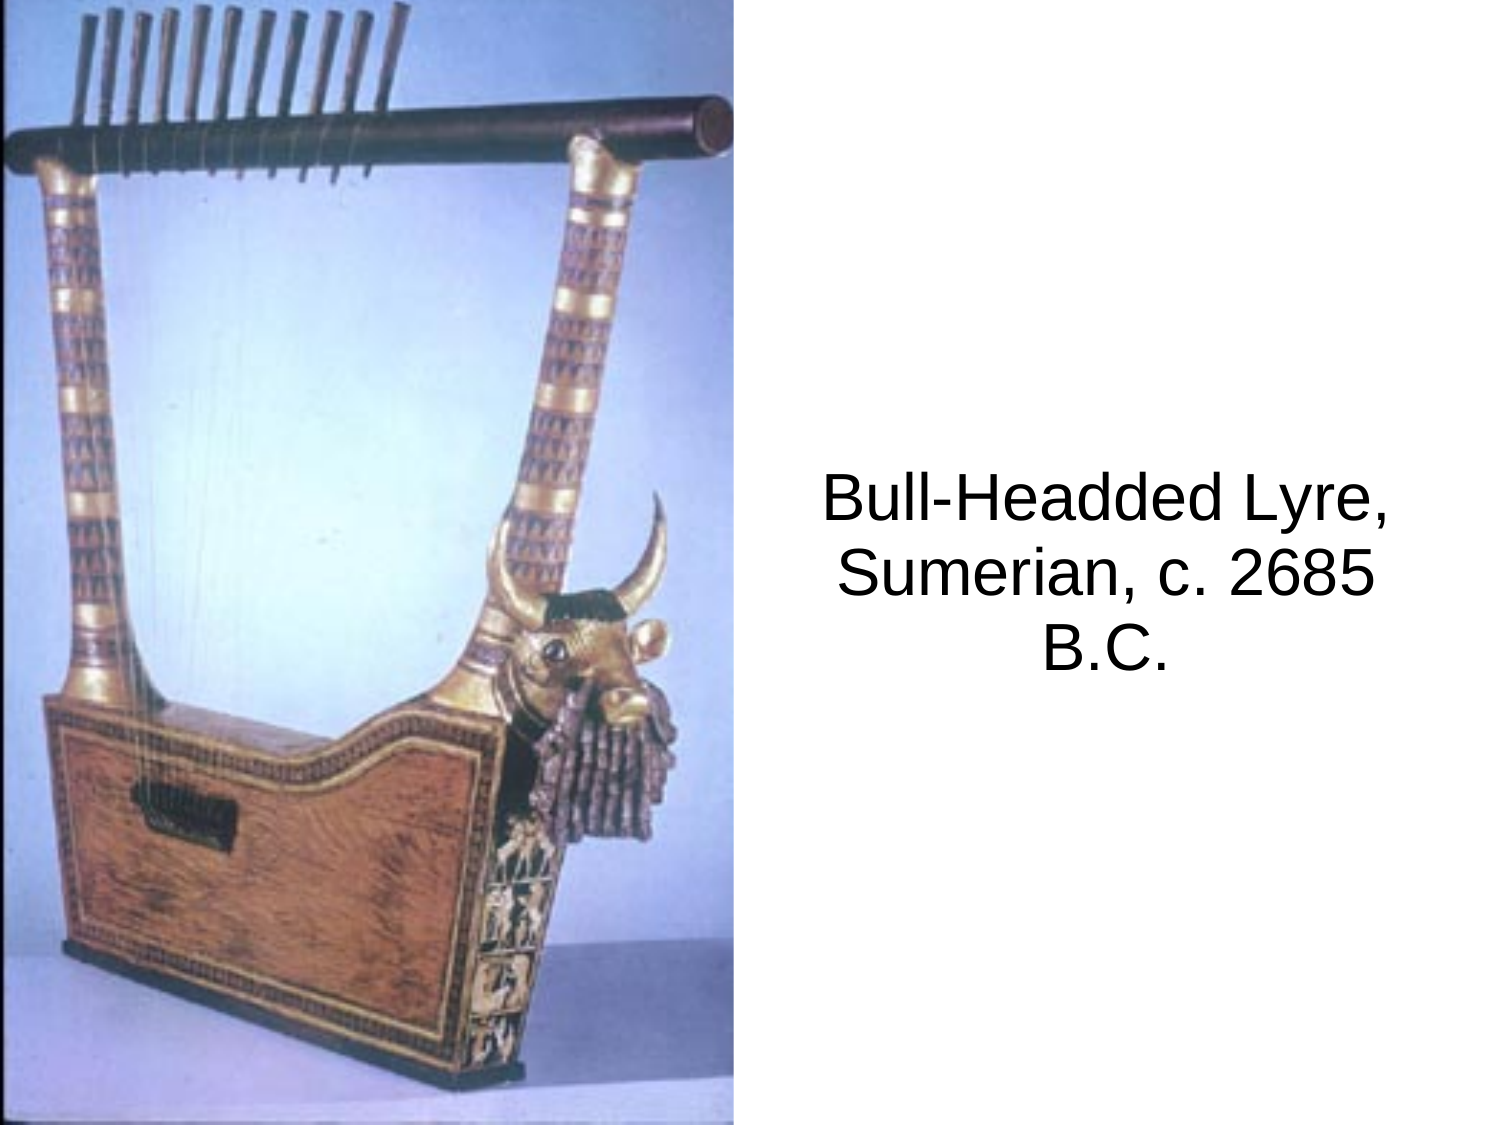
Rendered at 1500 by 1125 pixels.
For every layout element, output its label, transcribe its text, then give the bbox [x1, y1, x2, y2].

title Bull-Headded Lyre, Sumerian, c. 2685 B.C. [787, 45, 1425, 1101]
picture [0, 0, 734, 1125]
